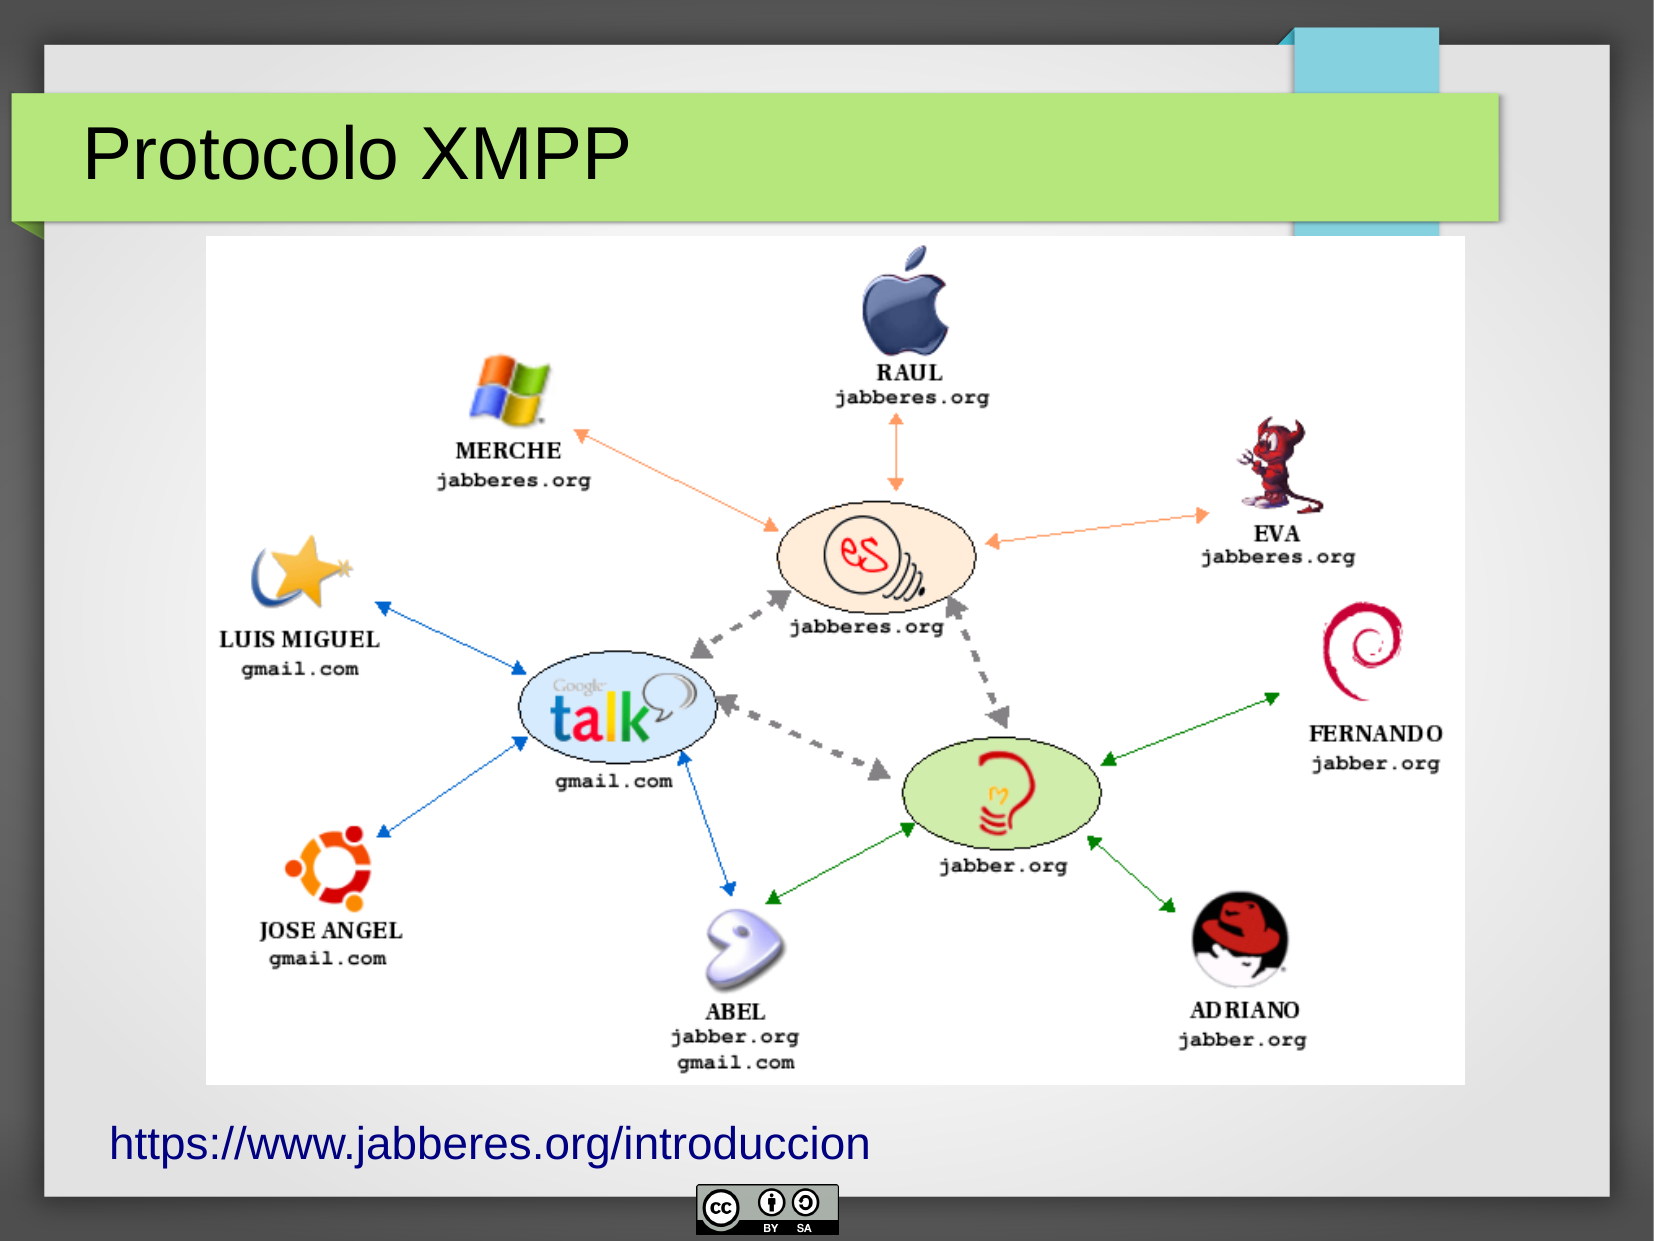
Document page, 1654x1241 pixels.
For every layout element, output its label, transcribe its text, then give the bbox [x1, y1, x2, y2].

text_box https://www.jabberes.org/introduccion [94, 1110, 1063, 1228]
picture [0, 0, 1654, 1241]
title Protocolo XMPP [82, 94, 1264, 213]
